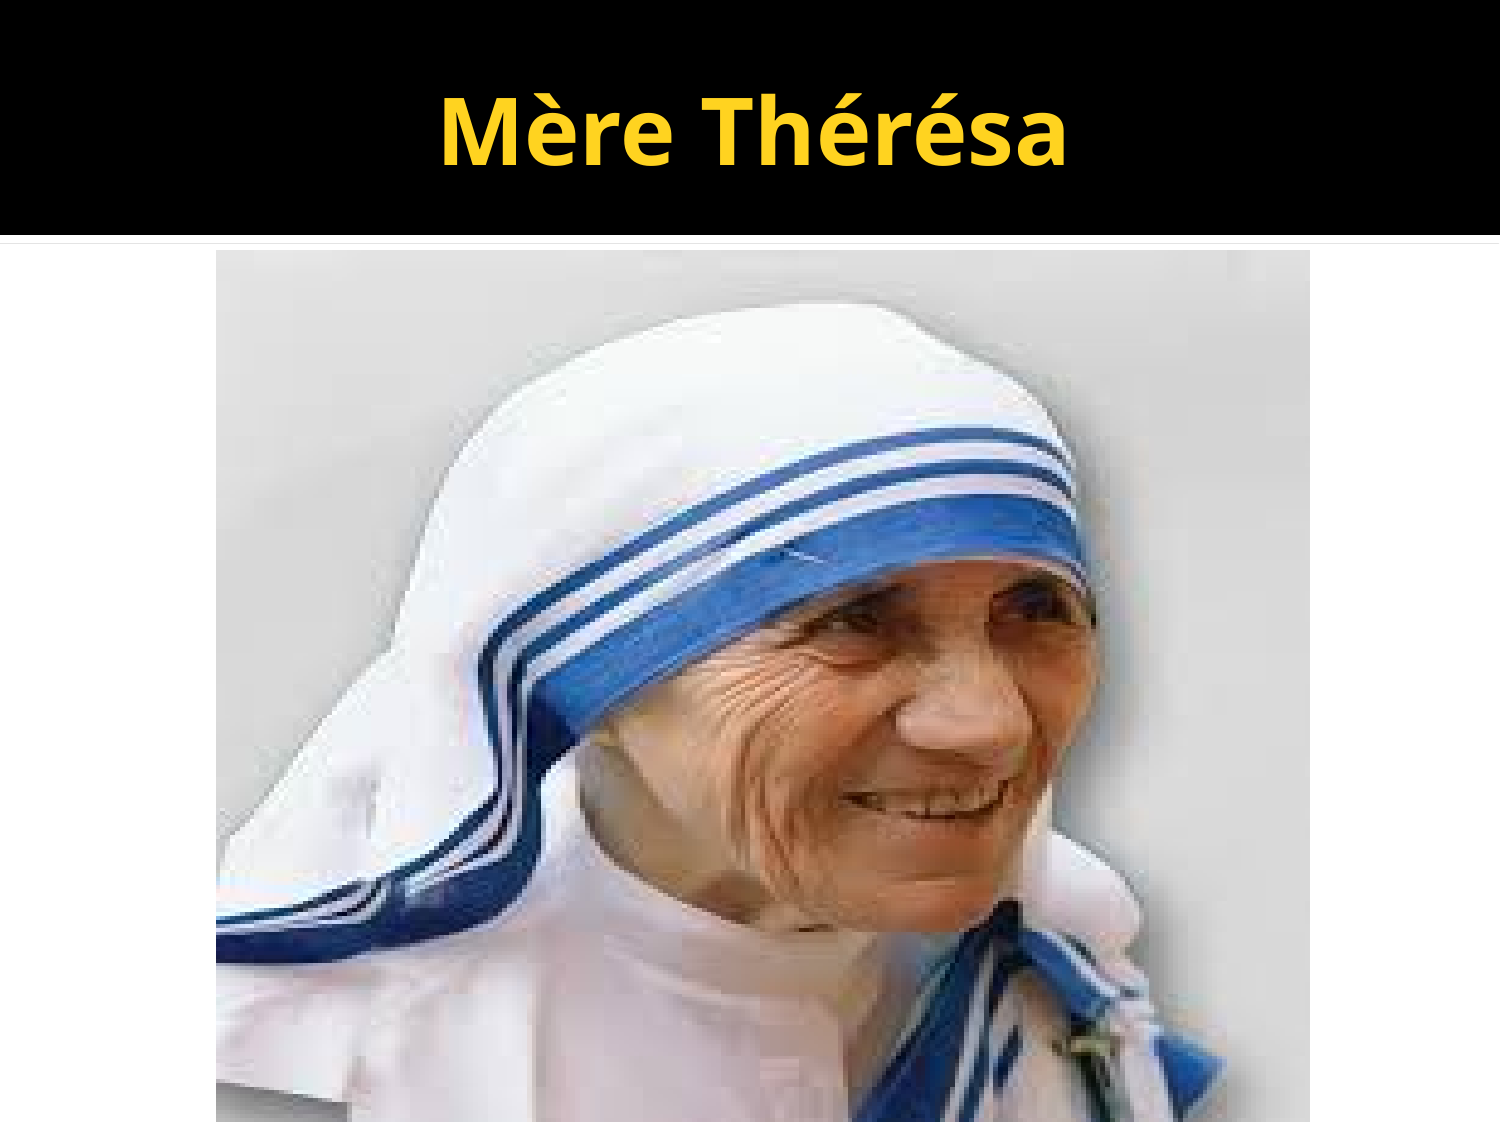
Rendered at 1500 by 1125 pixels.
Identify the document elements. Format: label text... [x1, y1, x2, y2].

title Mère Thérésa [75, 24, 1426, 231]
picture [216, 250, 1310, 1122]
